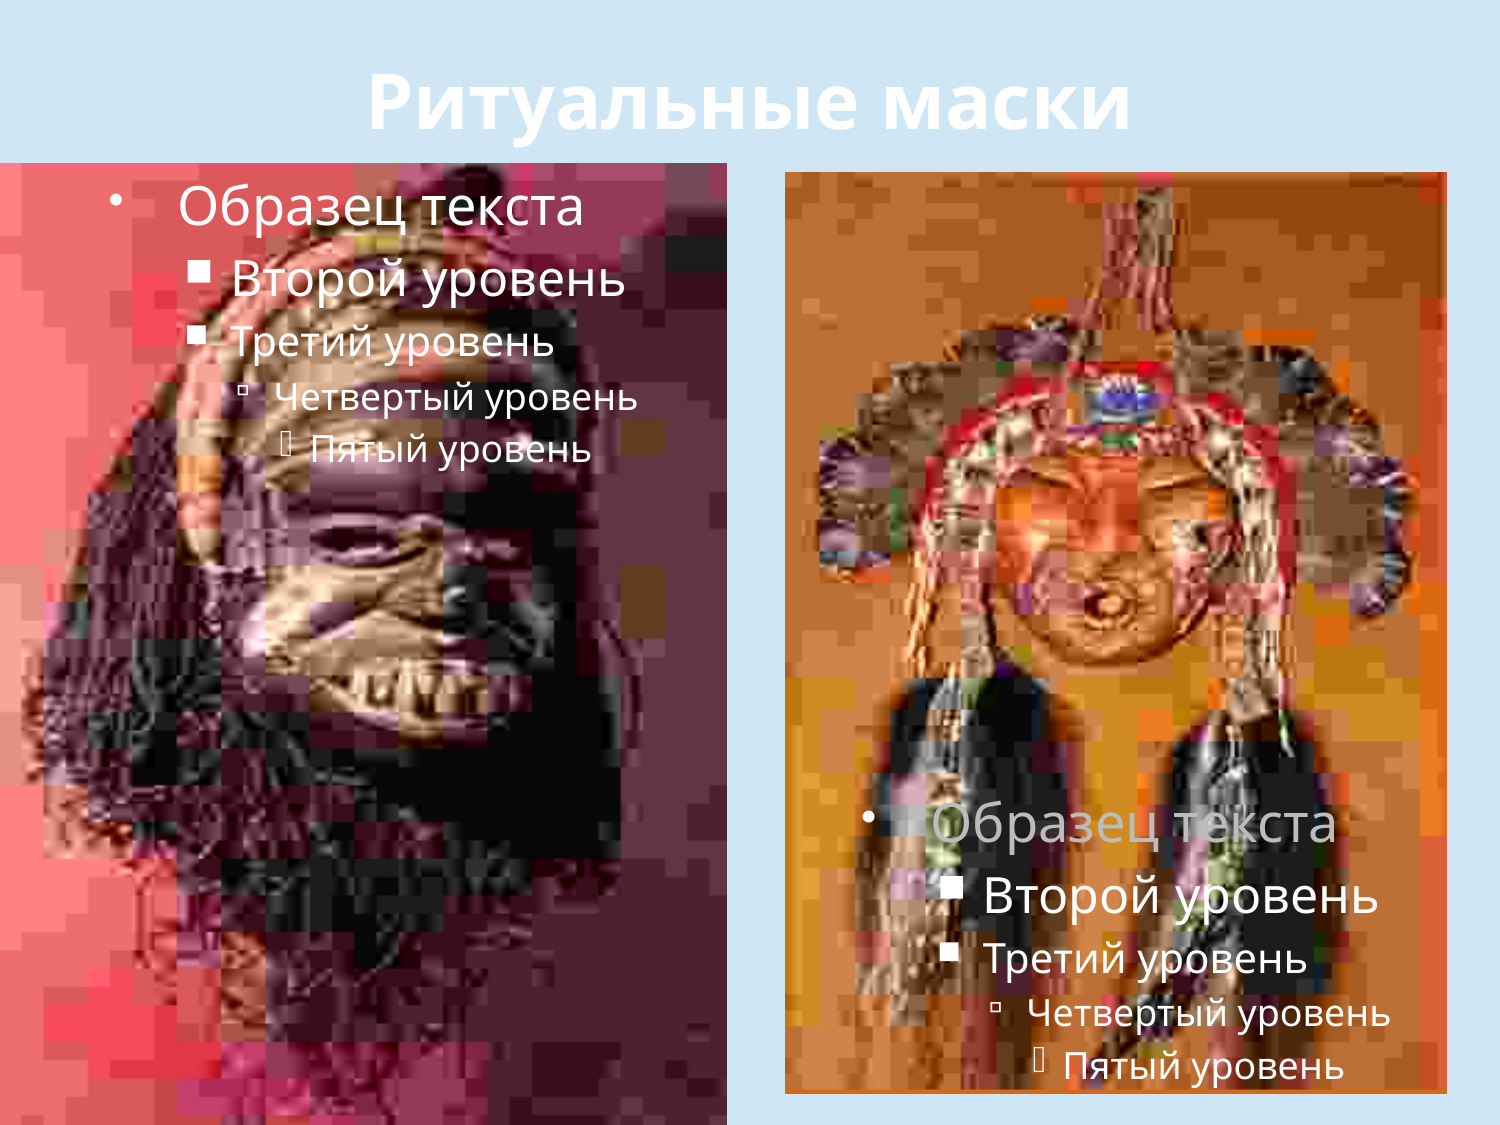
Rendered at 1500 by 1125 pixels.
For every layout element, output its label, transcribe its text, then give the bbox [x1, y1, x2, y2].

picture [785, 172, 1447, 1094]
picture [0, 163, 727, 1125]
title Ритуальные маски [75, 45, 1425, 153]
